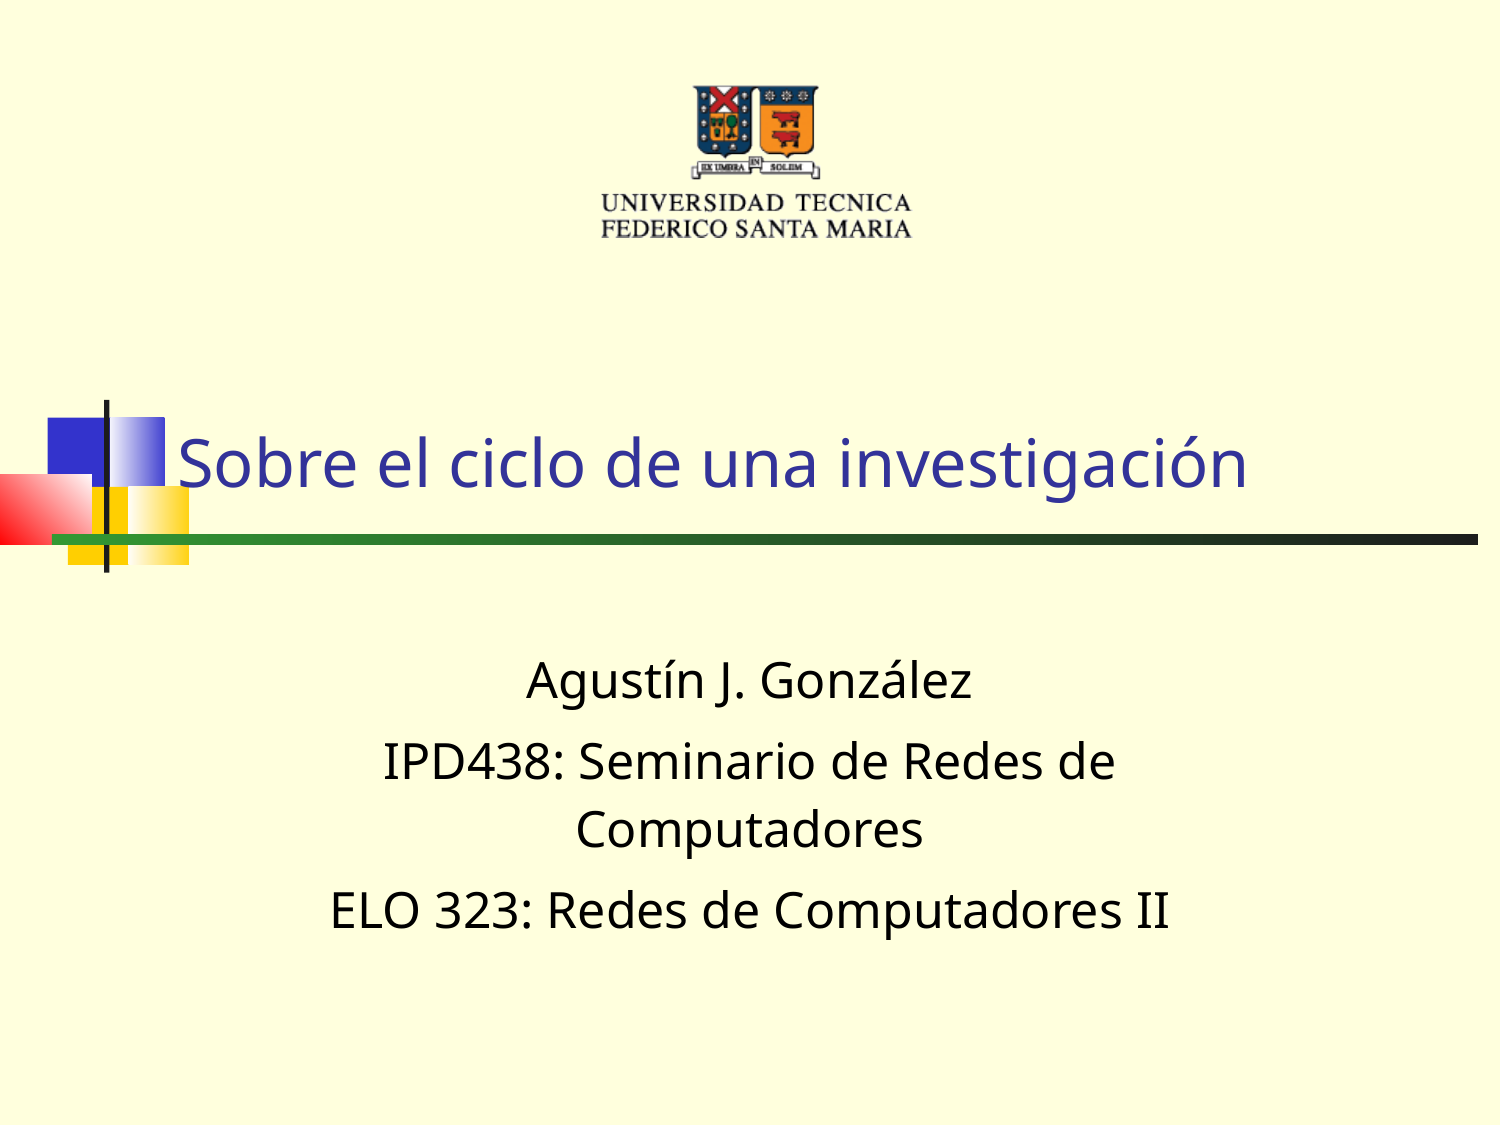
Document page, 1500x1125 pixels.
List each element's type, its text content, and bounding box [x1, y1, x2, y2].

title Sobre el ciclo de una investigación [162, 318, 1438, 515]
picture [600, 84, 913, 238]
subtitle Agustín J. González IPD438: Seminario de Redes de Computadores ELO 323: Redes de Computadores II [225, 637, 1276, 926]
